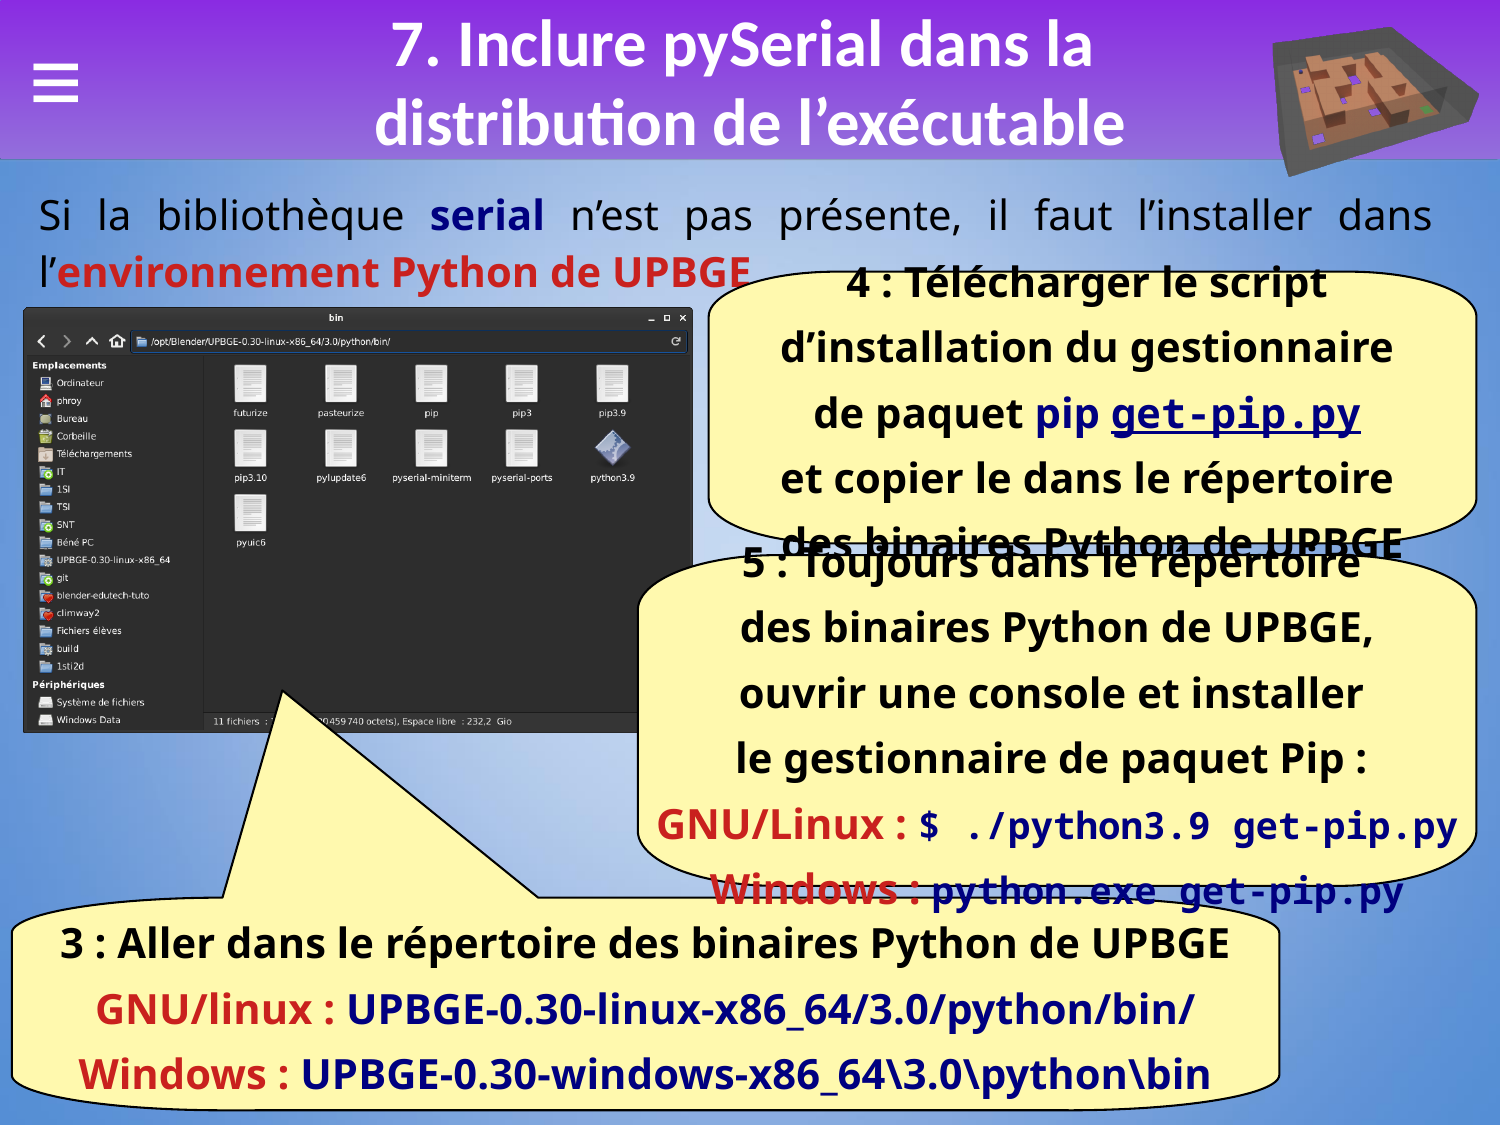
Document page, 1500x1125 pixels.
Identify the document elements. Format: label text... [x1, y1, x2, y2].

text_box ≡ [14, 23, 101, 141]
text_box 7. Inclure pySerial dans la distribution de l’exécutable [0, 0, 1500, 159]
picture [0, 27, 1500, 1125]
text_box 4 : Télécharger le script d’installation du gestionnaire de paquet pip get-pip.py et copier le dans le répertoire des binaires Python de UPBGE [708, 271, 1477, 544]
text_box 5 : Toujours dans le répertoire des binaires Python de UPBGE, ouvrir une console et installer le gestionnaire de paquet Pip : GNU/Linux : $ ./python3.9 get-pip.py Windows : python.exe get-pip.py [637, 555, 1477, 886]
text_box 3 : Aller dans le répertoire des binaires Python de UPBGE GNU/linux : UPBGE-0.30-linux-x86_64/3.0/python/bin/ Windows : UPBGE-0.30-windows-x86_64\3.0\python\bin [11, 690, 1280, 1111]
text_box Si la bibliothèque serial n’est pas présente, il faut l’installer dans l’environnement Python de UPBGE. [23, 178, 1448, 277]
